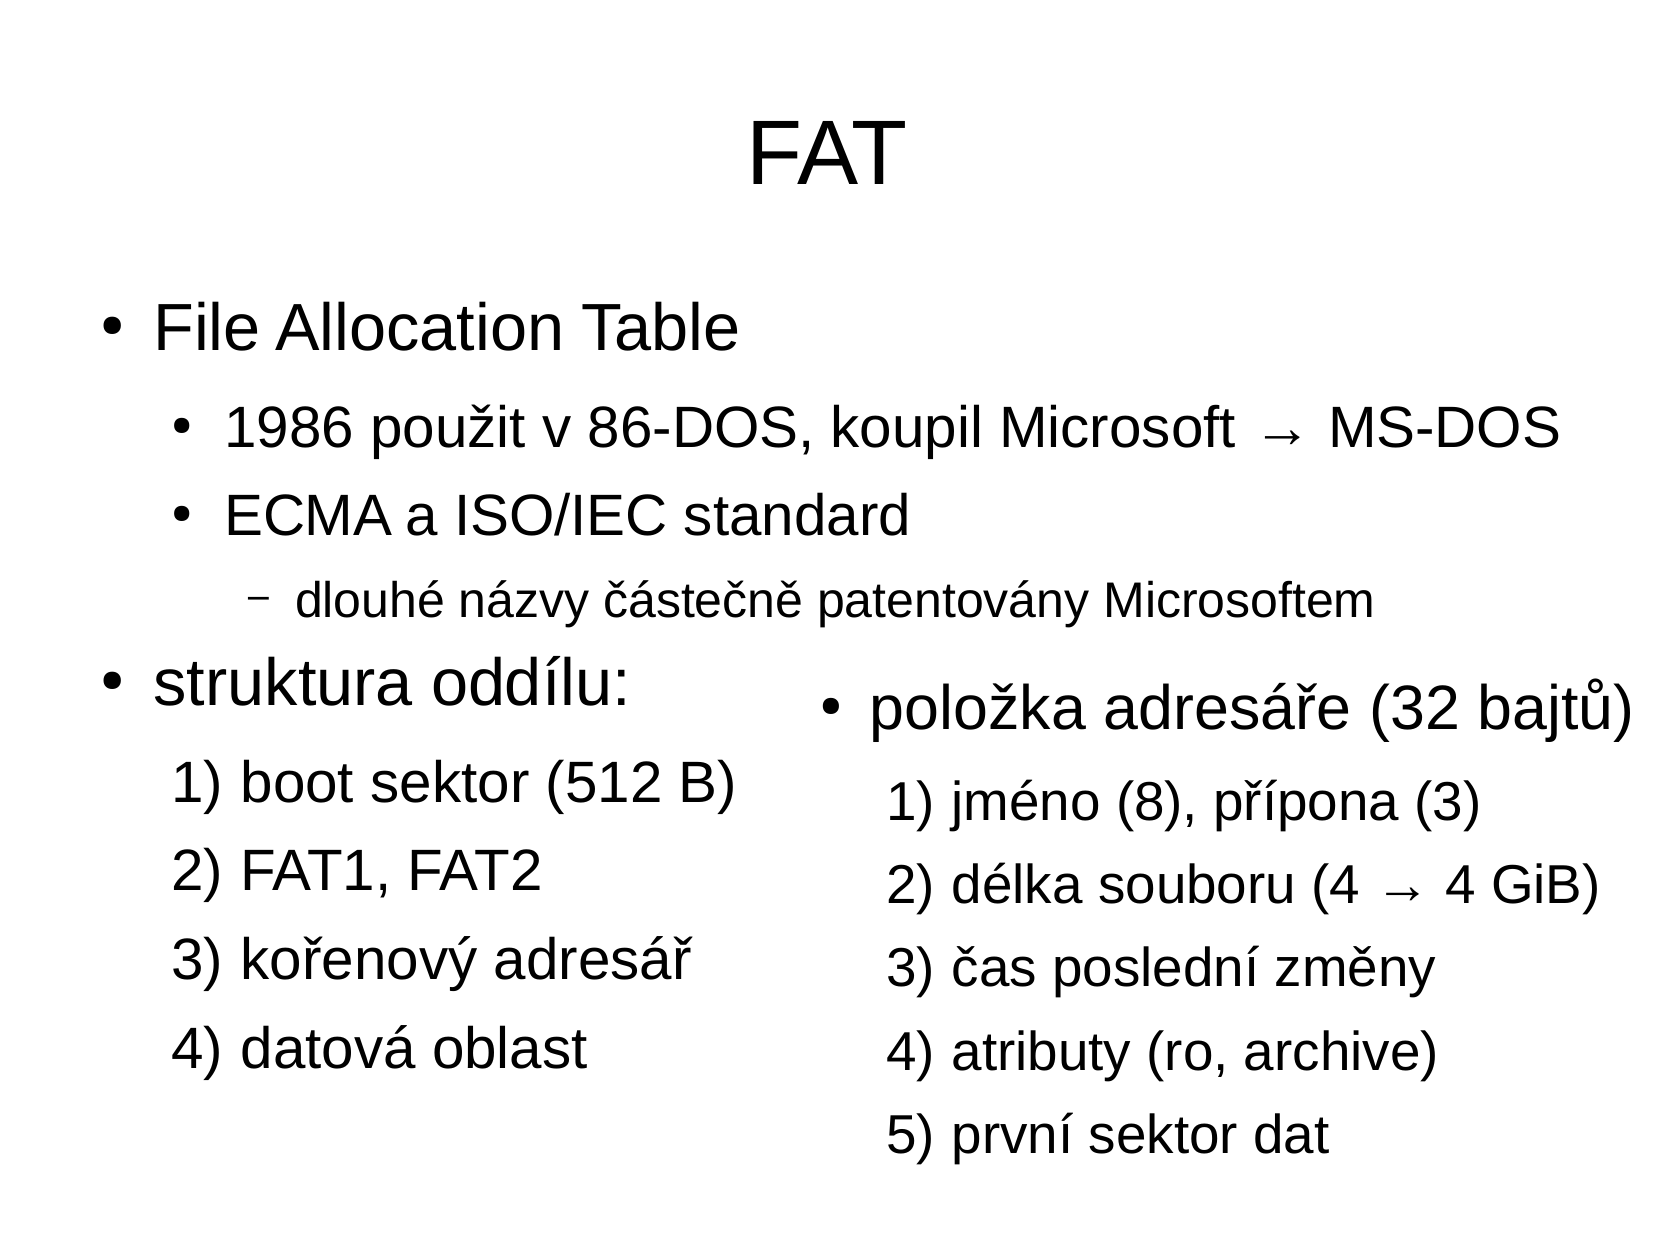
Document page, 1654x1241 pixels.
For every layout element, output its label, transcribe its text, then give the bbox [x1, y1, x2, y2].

list File Allocation Table 1986 použit v 86-DOS, koupil Microsoft → MS-DOS ECMA a ISO/IEC standard dlouhé názvy částečně patentovány Microsoftem struktura oddílu: boot sektor (512 B) FAT1, FAT2 kořenový adresář datová oblast [82, 290, 1571, 1170]
title FAT [82, 56, 1571, 250]
list položka adresáře (32 bajtů) jméno (8), přípona (3) délka souboru (4 → 4 GiB) čas poslední změny atributy (ro, archive) první sektor dat [803, 673, 1642, 1223]
